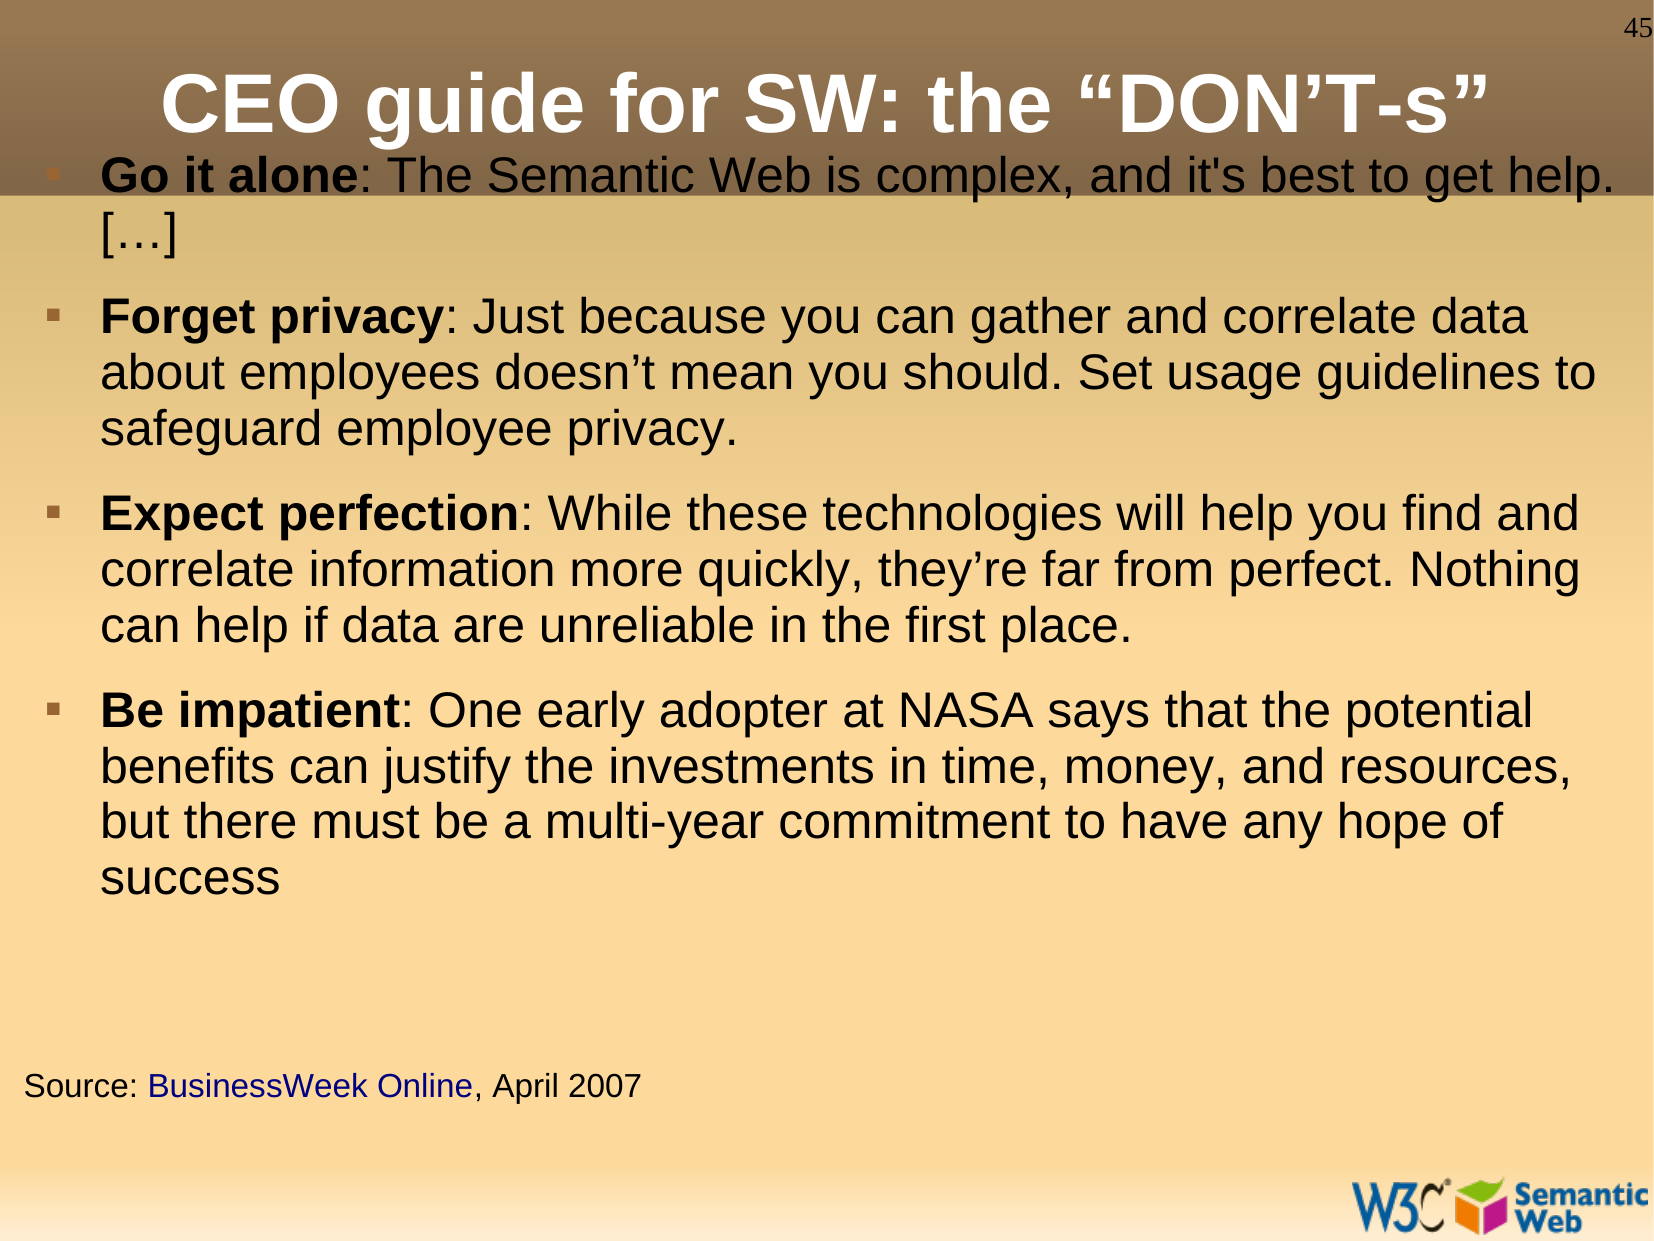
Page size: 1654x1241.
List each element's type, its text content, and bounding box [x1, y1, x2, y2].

list Go it alone: The Semantic Web is complex, and it's best to get help. […] Forget privacy: Just because you can gather and correlate data about employees doesn’t mean you should. Set usage guidelines to safeguard employee privacy. Expect perfection: While these technologies will help you find and correlate information more quickly, they’re far from perfect. Nothing can help if data are unreliable in the first place. Be impatient: One early adopter at NASA says that the potential benefits can justify the investments in time, money, and resources, but there must be a multi-year commitment to have any hope of success [29, 147, 1624, 1119]
picture [0, 208, 1654, 1241]
text_box Source: BusinessWeek Online, April 2007 [8, 1062, 658, 1116]
title CEO guide for SW: the “DON’T-s” [0, 0, 1654, 208]
